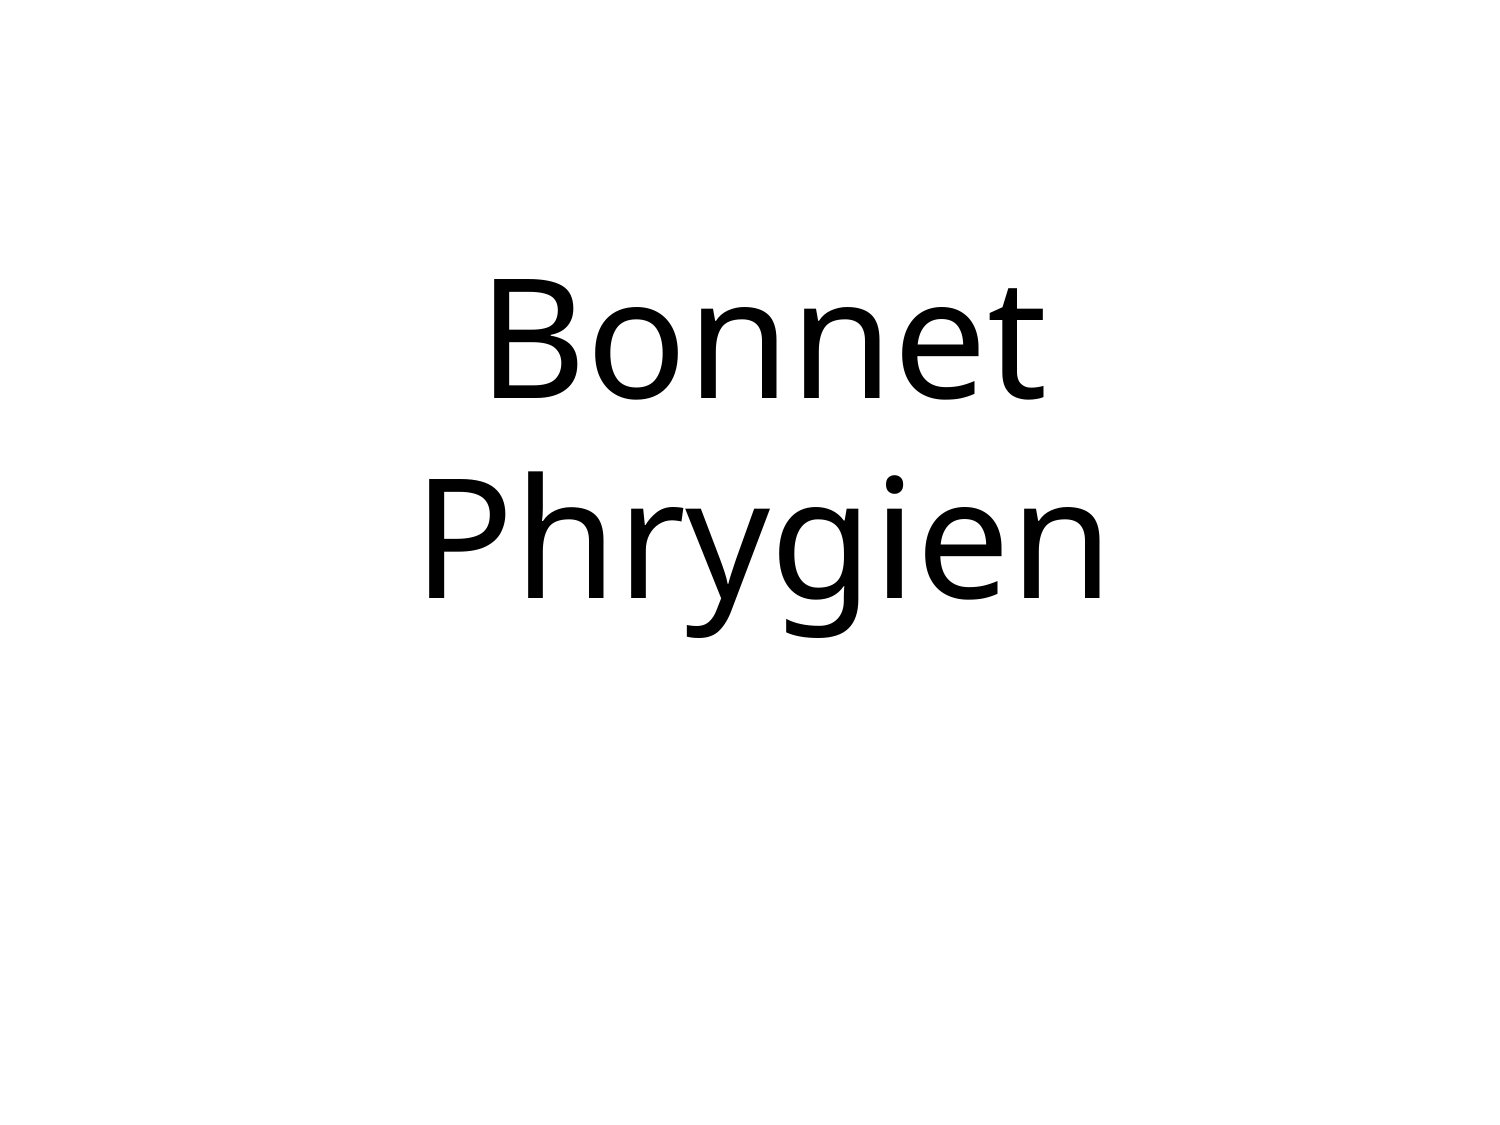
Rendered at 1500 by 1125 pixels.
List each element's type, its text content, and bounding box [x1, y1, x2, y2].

title Bonnet Phrygien [88, 337, 1439, 526]
